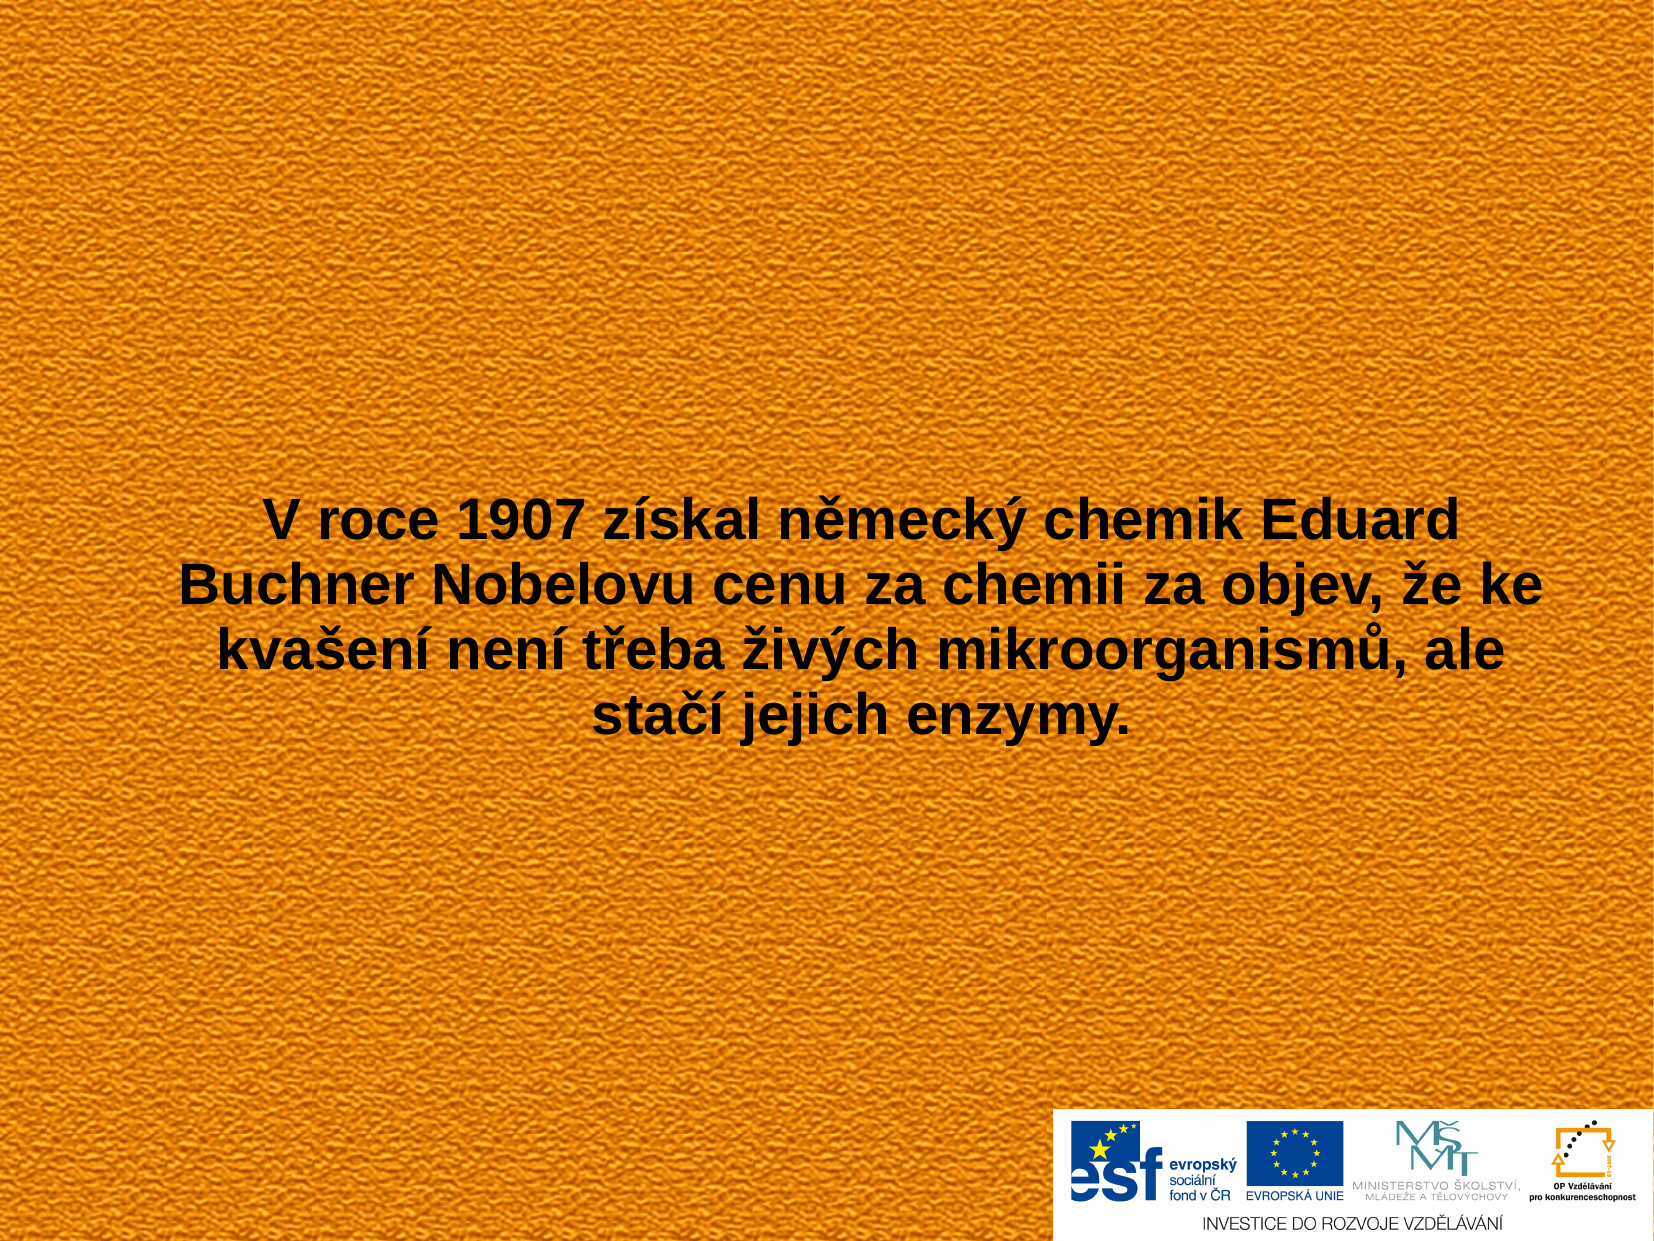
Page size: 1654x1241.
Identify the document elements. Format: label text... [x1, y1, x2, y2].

picture [0, 0, 1654, 1241]
list V roce 1907 získal německý chemik Eduard Buchner Nobelovu cenu za chemii za objev, že ke kvašení není třeba živých mikroorganismů, ale stačí jejich enzymy. [82, 487, 1571, 754]
